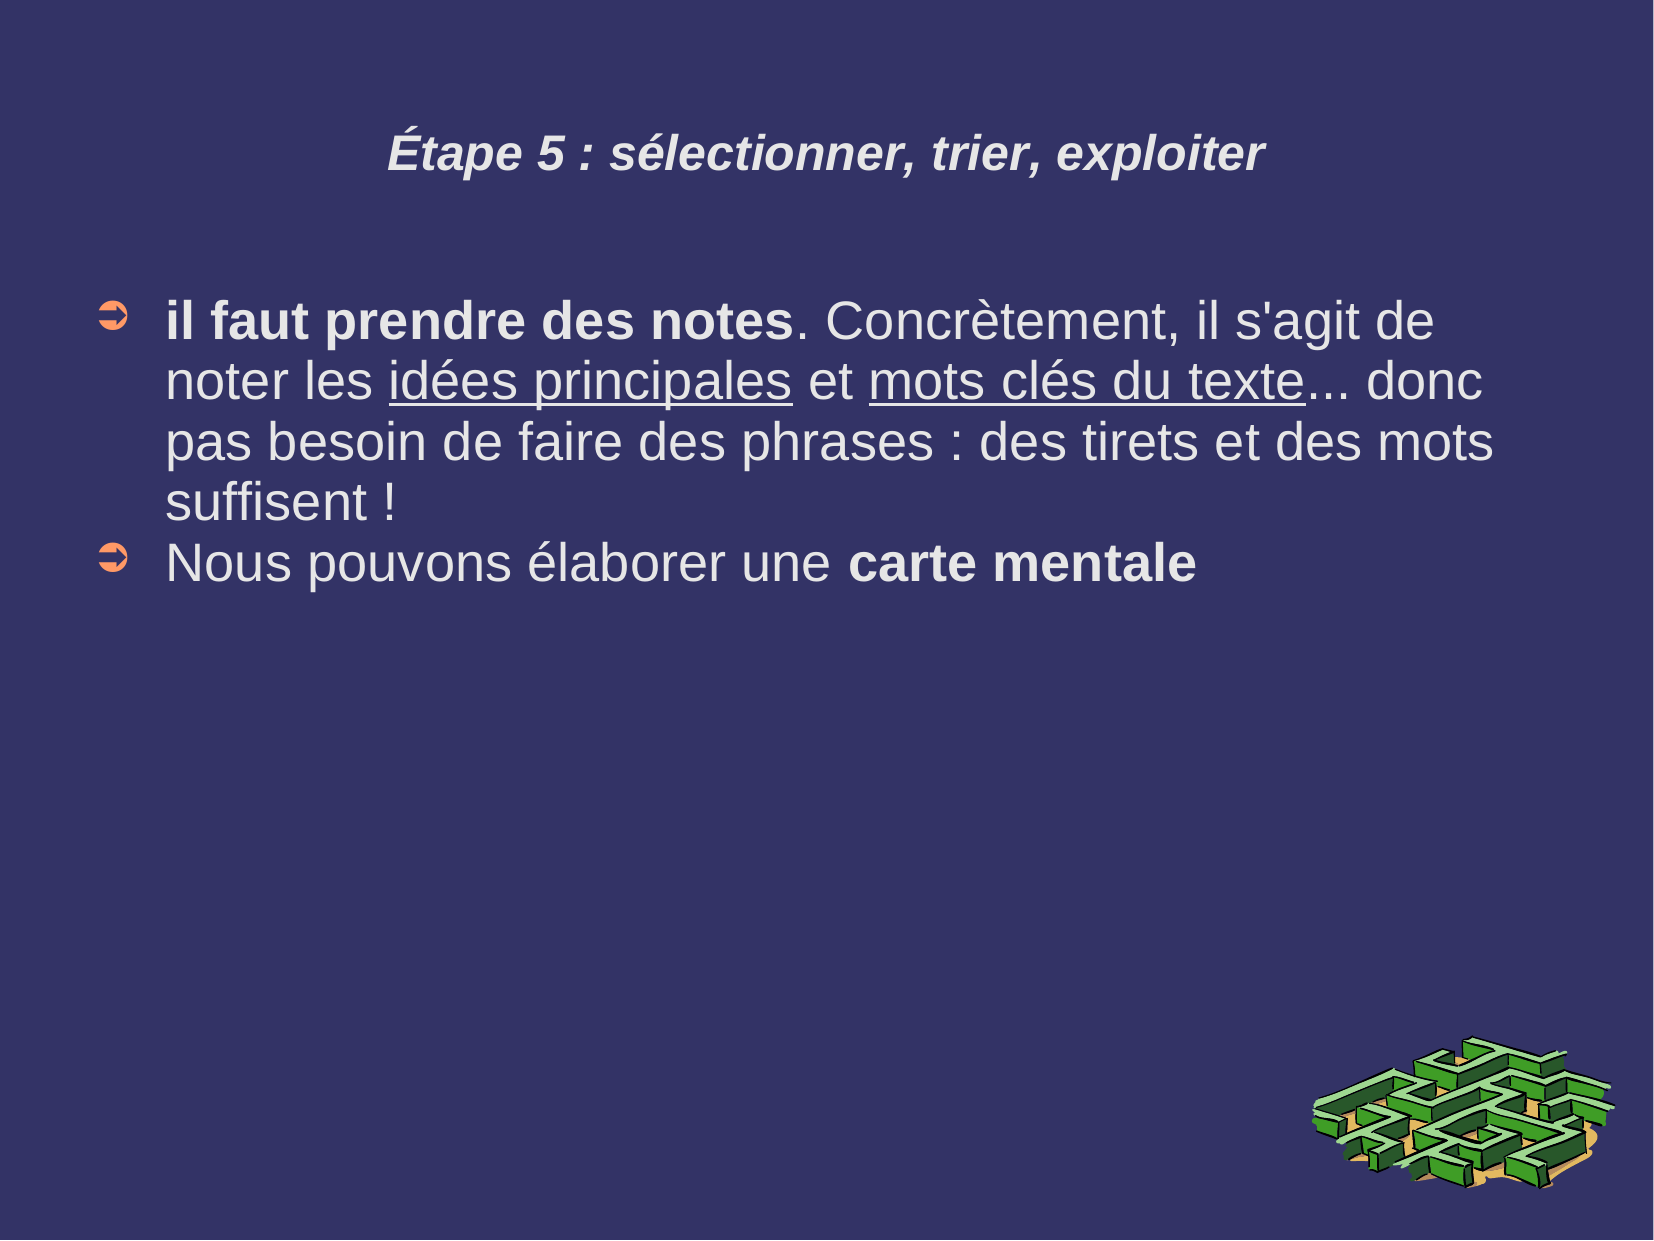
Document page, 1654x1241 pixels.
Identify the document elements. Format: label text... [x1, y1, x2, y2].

list il faut prendre des notes. Concrètement, il s'agit de noter les idées principales et mots clés du texte... donc pas besoin de faire des phrases : des tirets et des mots suffisent ! Nous pouvons élaborer une carte mentale [82, 290, 1571, 1109]
title Étape 5 : sélectionner, trier, exploiter [82, 49, 1571, 257]
